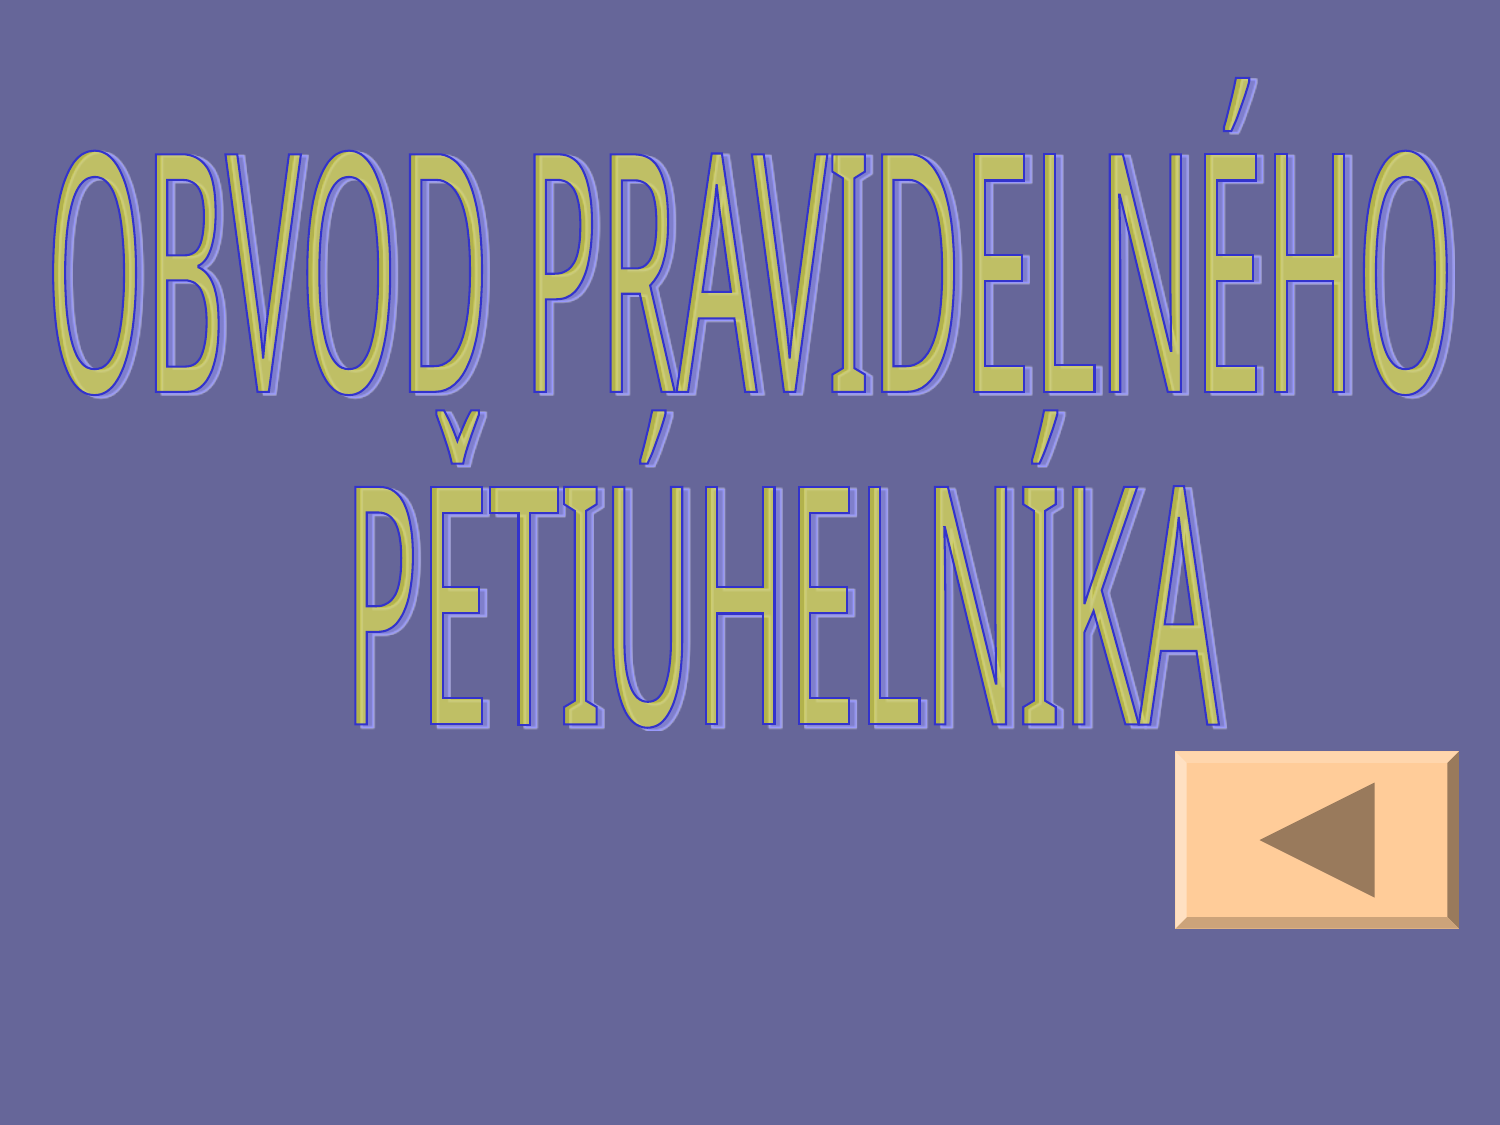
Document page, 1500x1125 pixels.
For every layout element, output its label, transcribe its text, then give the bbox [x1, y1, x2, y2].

text_box OBVOD PRAVIDELNÉHO PĚTIÚHELNÍKA [564, 486, 597, 725]
text_box OBVOD PRAVIDELNÉHO PĚTIÚHELNÍKA [868, 486, 920, 725]
text_box OBVOD PRAVIDELNÉHO PĚTIÚHELNÍKA [431, 486, 482, 725]
text_box OBVOD PRAVIDELNÉHO PĚTIÚHELNÍKA [534, 154, 593, 392]
text_box OBVOD PRAVIDELNÉHO PĚTIÚHELNÍKA [1023, 486, 1056, 725]
text_box OBVOD PRAVIDELNÉHO PĚTIÚHELNÍKA [155, 154, 219, 392]
text_box OBVOD PRAVIDELNÉHO PĚTIÚHELNÍKA [1205, 154, 1256, 392]
text_box OBVOD PRAVIDELNÉHO PĚTIÚHELNÍKA [1043, 154, 1095, 392]
text_box [1176, 751, 1459, 929]
text_box OBVOD PRAVIDELNÉHO PĚTIÚHELNÍKA [355, 486, 413, 725]
text_box OBVOD PRAVIDELNÉHO PĚTIÚHELNÍKA [1073, 486, 1219, 725]
text_box OBVOD PRAVIDELNÉHO PĚTIÚHELNÍKA [832, 154, 865, 392]
text_box OBVOD PRAVIDELNÉHO PĚTIÚHELNÍKA [676, 153, 757, 392]
text_box OBVOD PRAVIDELNÉHO PĚTIÚHELNÍKA [410, 154, 483, 392]
text_box OBVOD PRAVIDELNÉHO PĚTIÚHELNÍKA [490, 487, 558, 725]
text_box OBVOD PRAVIDELNÉHO PĚTIÚHELNÍKA [799, 486, 850, 725]
text_box OBVOD PRAVIDELNÉHO PĚTIÚHELNÍKA [1275, 154, 1344, 392]
text_box OBVOD PRAVIDELNÉHO PĚTIÚHELNÍKA [1363, 150, 1447, 396]
text_box OBVOD PRAVIDELNÉHO PĚTIÚHELNÍKA [705, 486, 775, 725]
text_box OBVOD PRAVIDELNÉHO PĚTIÚHELNÍKA [225, 154, 301, 392]
text_box OBVOD PRAVIDELNÉHO PĚTIÚHELNÍKA [1223, 77, 1250, 132]
text_box OBVOD PRAVIDELNÉHO PĚTIÚHELNÍKA [53, 150, 137, 396]
text_box OBVOD PRAVIDELNÉHO PĚTIÚHELNÍKA [751, 154, 828, 392]
text_box OBVOD PRAVIDELNÉHO PĚTIÚHELNÍKA [882, 154, 955, 392]
text_box OBVOD PRAVIDELNÉHO PĚTIÚHELNÍKA [640, 410, 666, 464]
text_box OBVOD PRAVIDELNÉHO PĚTIÚHELNÍKA [307, 150, 391, 396]
text_box OBVOD PRAVIDELNÉHO PĚTIÚHELNÍKA [436, 410, 479, 464]
text_box OBVOD PRAVIDELNÉHO PĚTIÚHELNÍKA [1032, 410, 1058, 464]
text_box OBVOD PRAVIDELNÉHO PĚTIÚHELNÍKA [610, 154, 675, 392]
text_box OBVOD PRAVIDELNÉHO PĚTIÚHELNÍKA [1109, 154, 1181, 392]
text_box OBVOD PRAVIDELNÉHO PĚTIÚHELNÍKA [934, 486, 1007, 725]
text_box OBVOD PRAVIDELNÉHO PĚTIÚHELNÍKA [973, 154, 1025, 392]
text_box OBVOD PRAVIDELNÉHO PĚTIÚHELNÍKA [613, 486, 683, 728]
